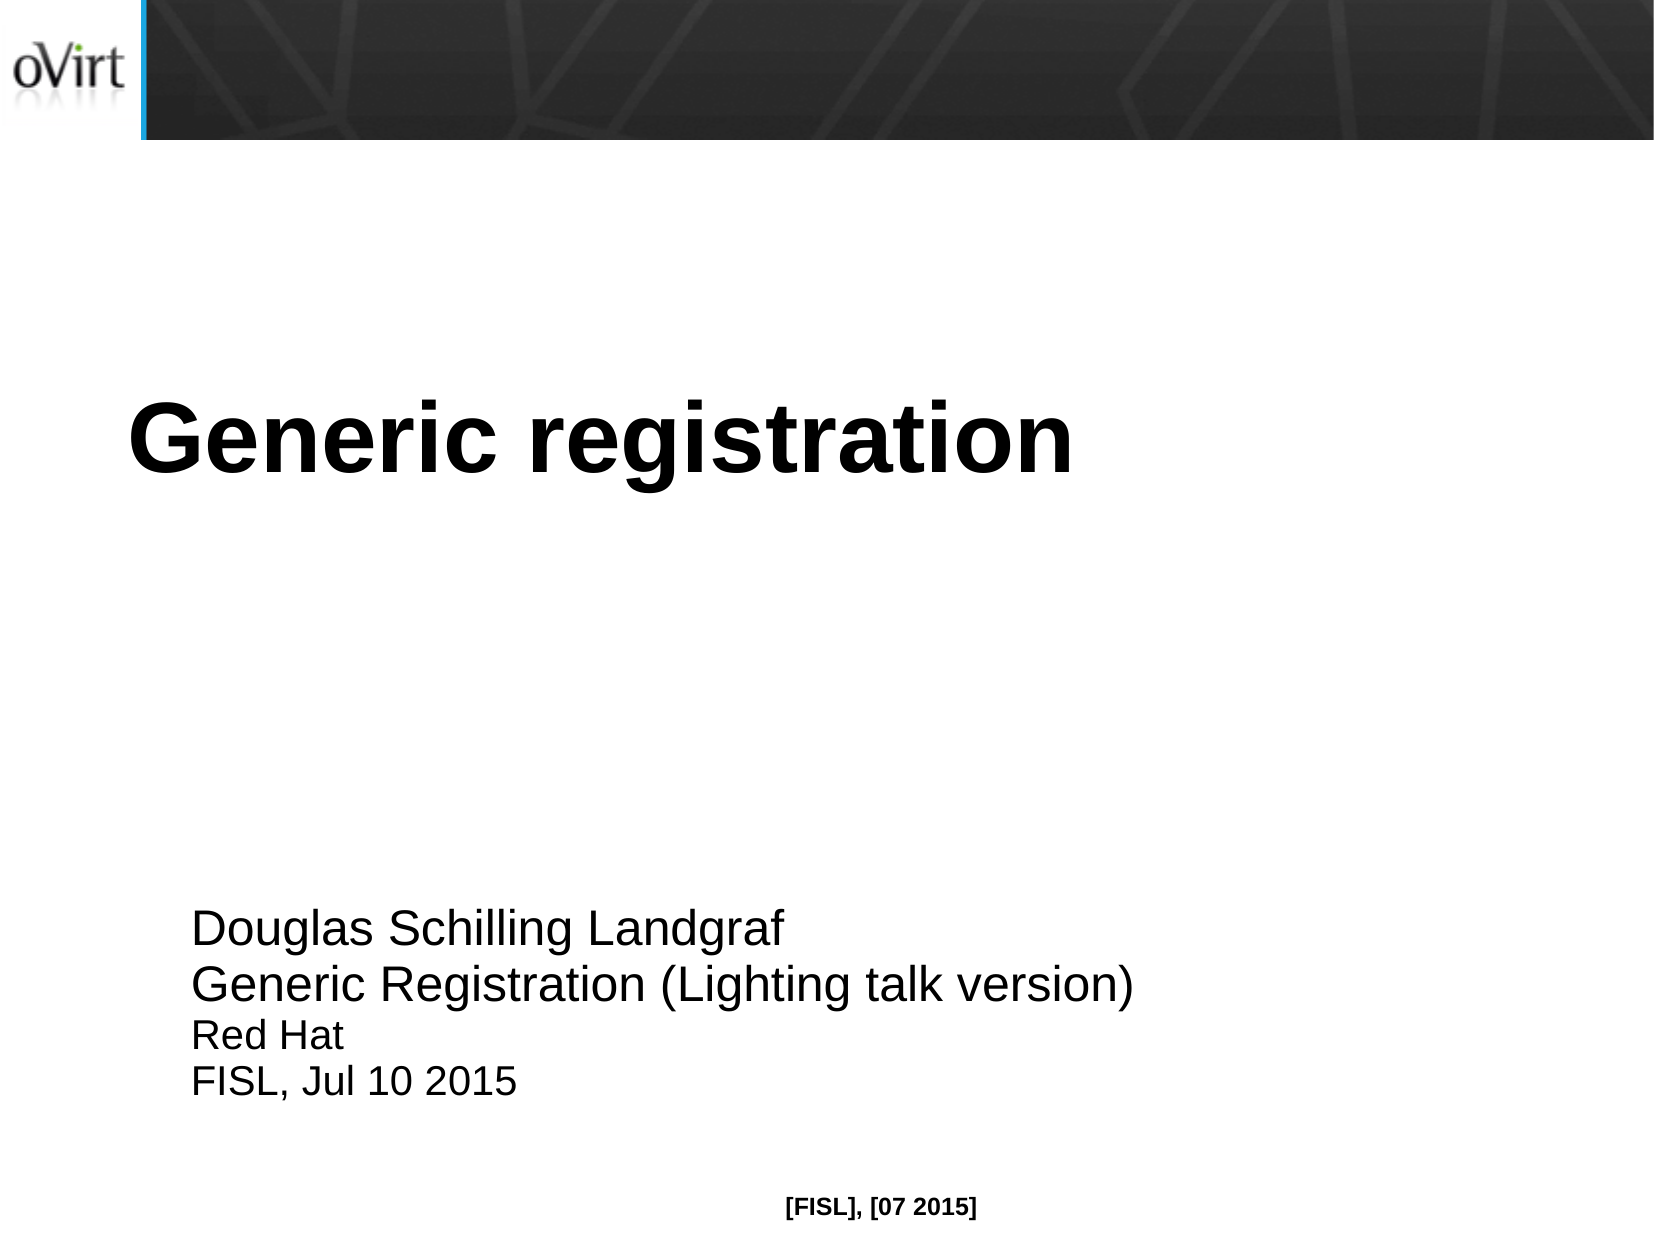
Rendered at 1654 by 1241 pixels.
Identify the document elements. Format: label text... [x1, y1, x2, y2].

text_box Douglas Schilling Landgraf Generic Registration (Lighting talk version) Red Hat FISL, Jul 10 2015 [176, 669, 1549, 1122]
picture [0, 0, 1654, 140]
text_box Generic registration [112, 374, 1549, 613]
